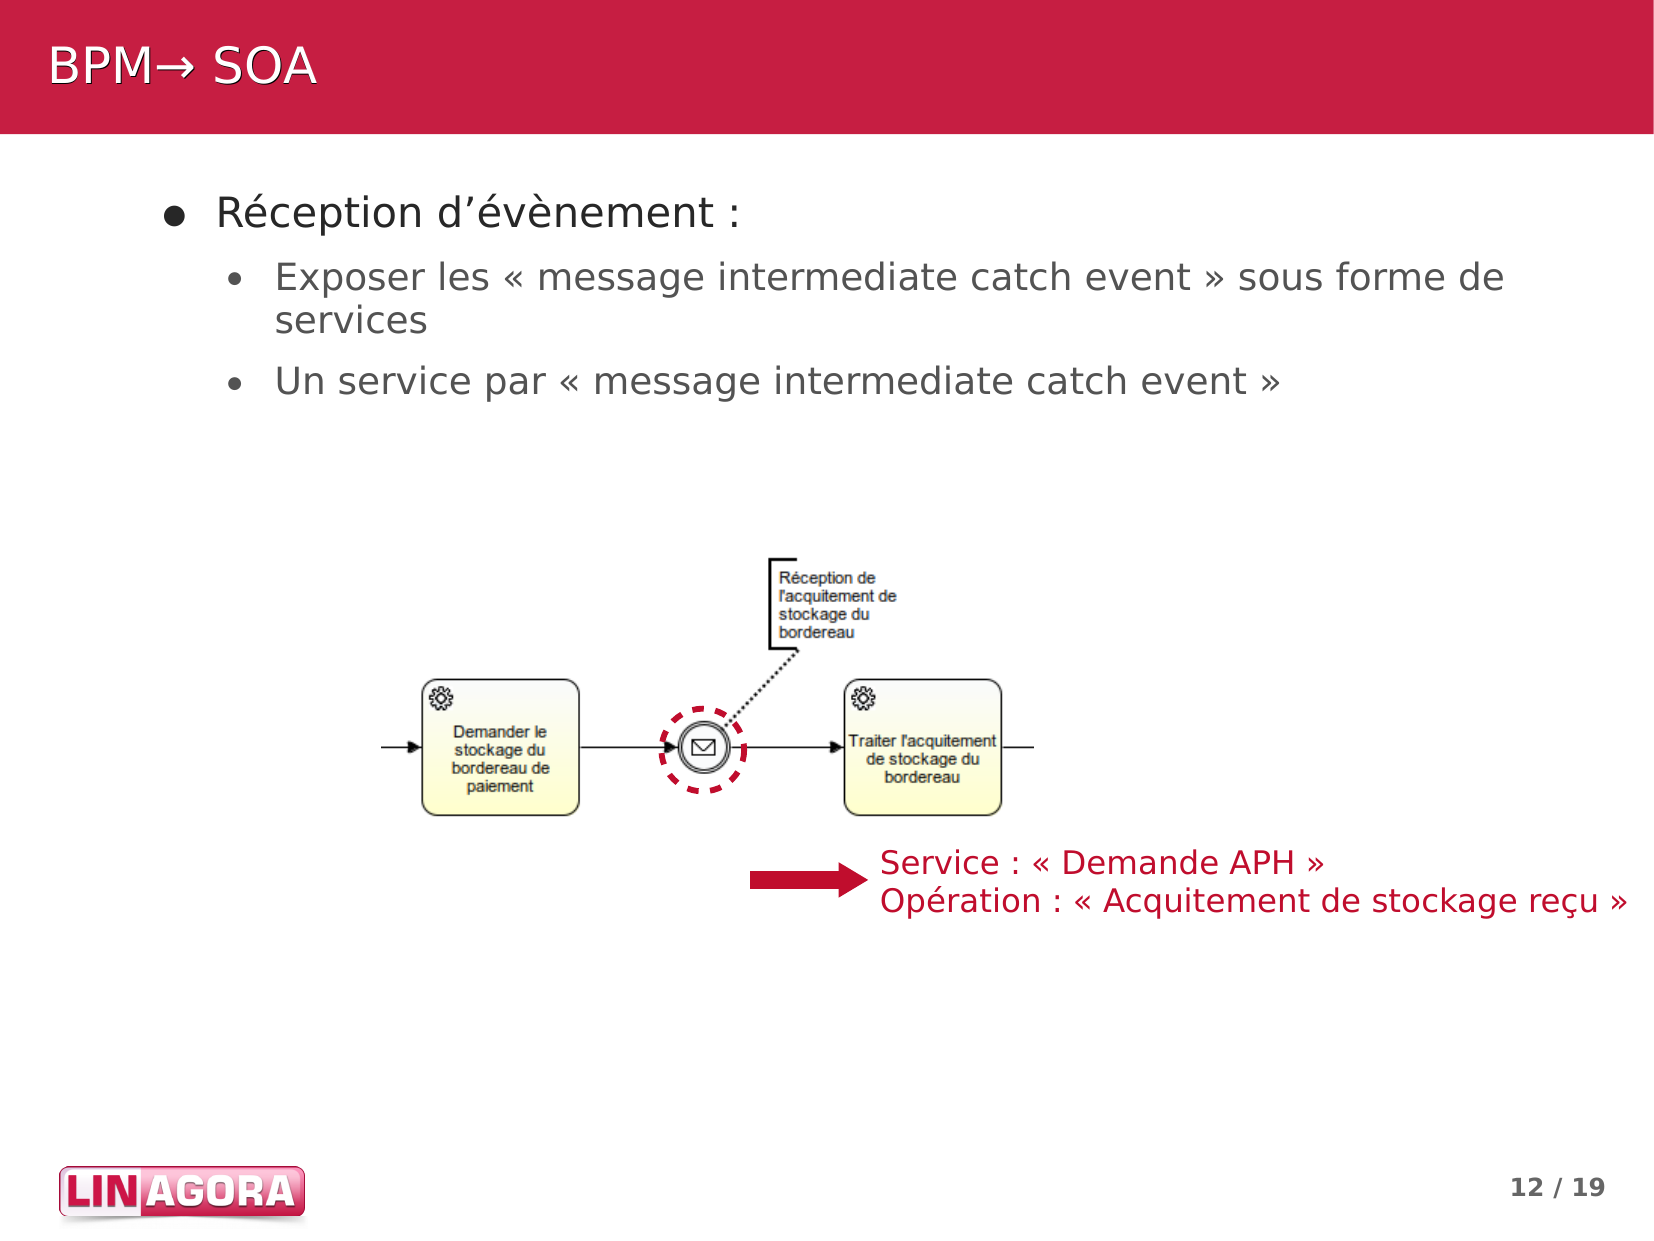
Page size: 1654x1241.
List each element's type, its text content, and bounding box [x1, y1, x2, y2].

list Réception d’évènement : Exposer les « message intermediate catch event » sous forme de services Un service par « message intermediate catch event » [82, 188, 1571, 934]
picture [59, 1166, 308, 1229]
title BPM→ SOA [47, 7, 1624, 126]
text_box [750, 862, 869, 898]
list Service : « Demande APH » Opération : « Acquitement de stockage reçu » [879, 844, 1642, 928]
